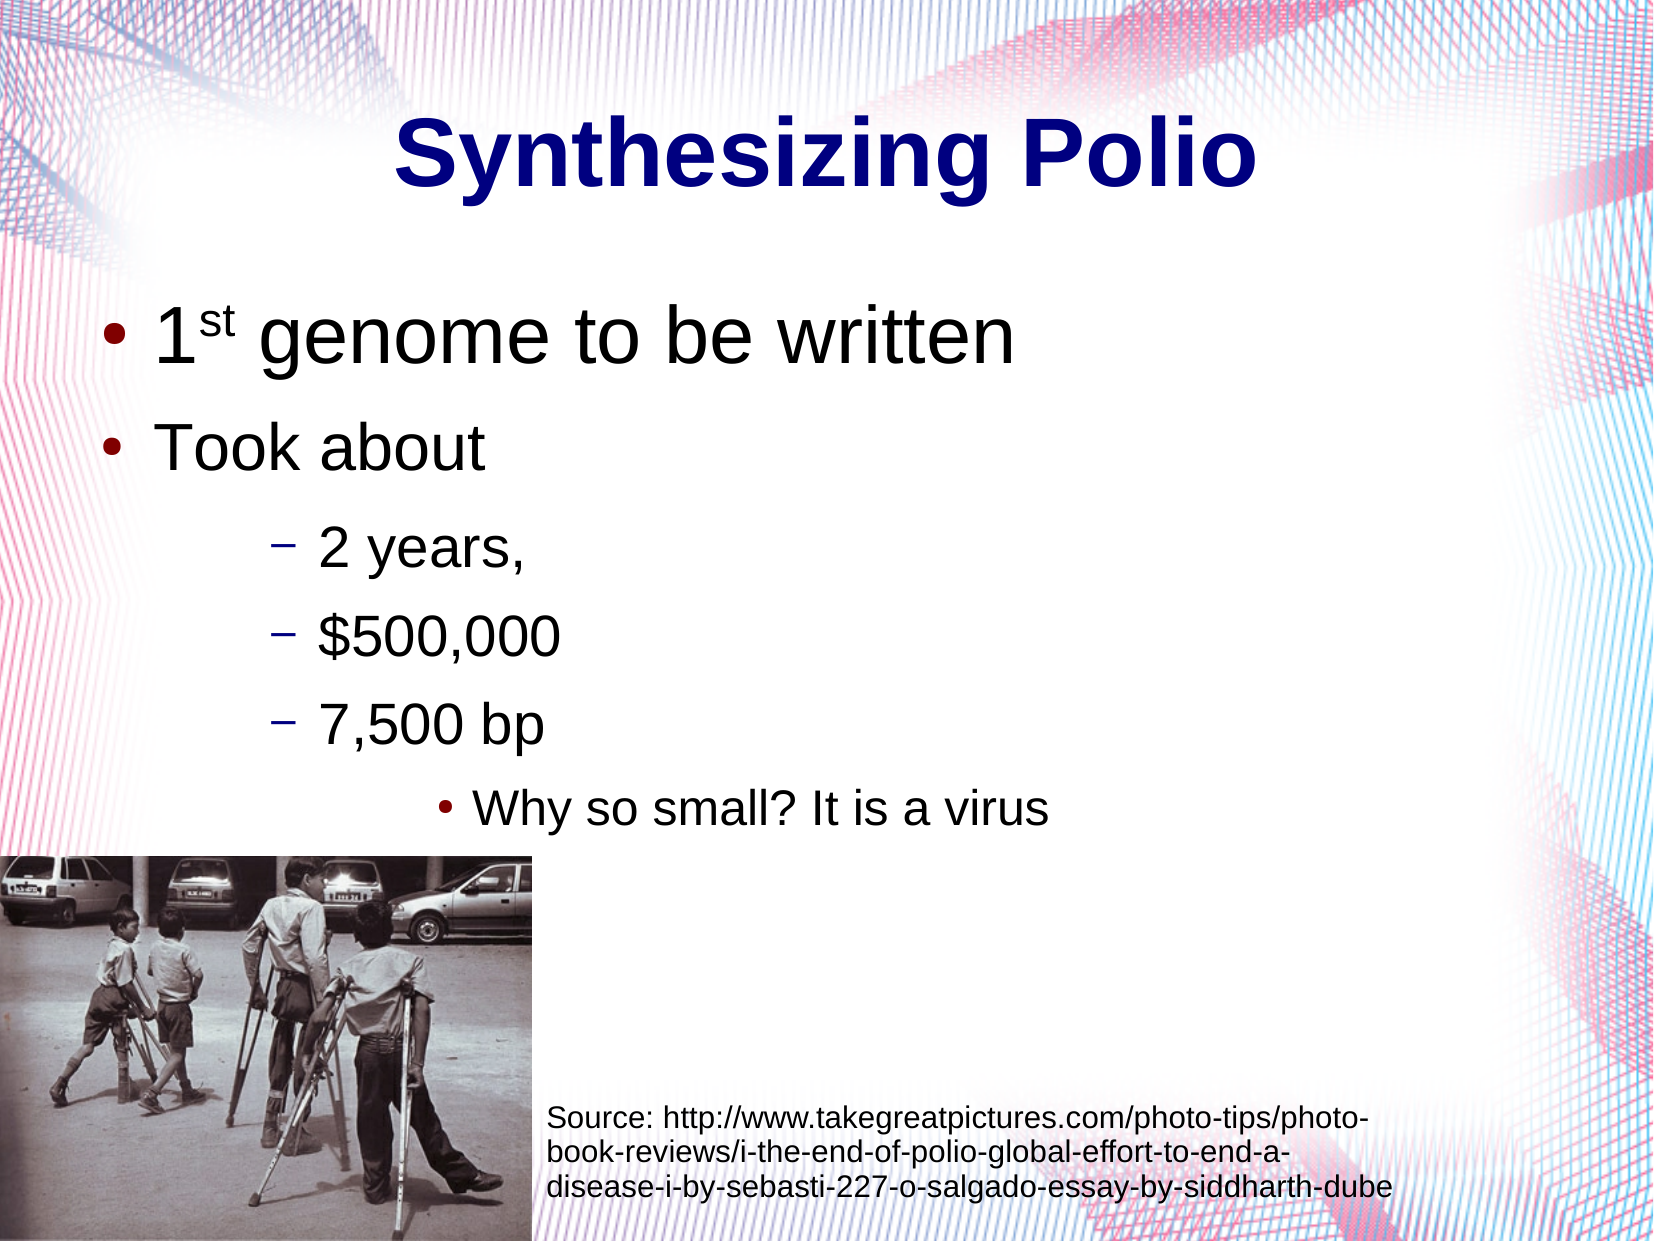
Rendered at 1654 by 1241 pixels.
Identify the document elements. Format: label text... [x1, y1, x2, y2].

title Synthesizing Polio [82, 49, 1571, 257]
text_box Source: http://www.takegreatpictures.com/photo-tips/photo-book-reviews/i-the-end-of-polio-global-effort-to-end-a-disease-i-by-sebasti-227-o-salgado-essay-by-siddharth-dube [531, 1092, 1418, 1212]
picture [0, 0, 1654, 1241]
list 1st genome to be written Took about 2 years, $500,000 7,500 bp Why so small? It is a virus [82, 290, 1571, 1109]
